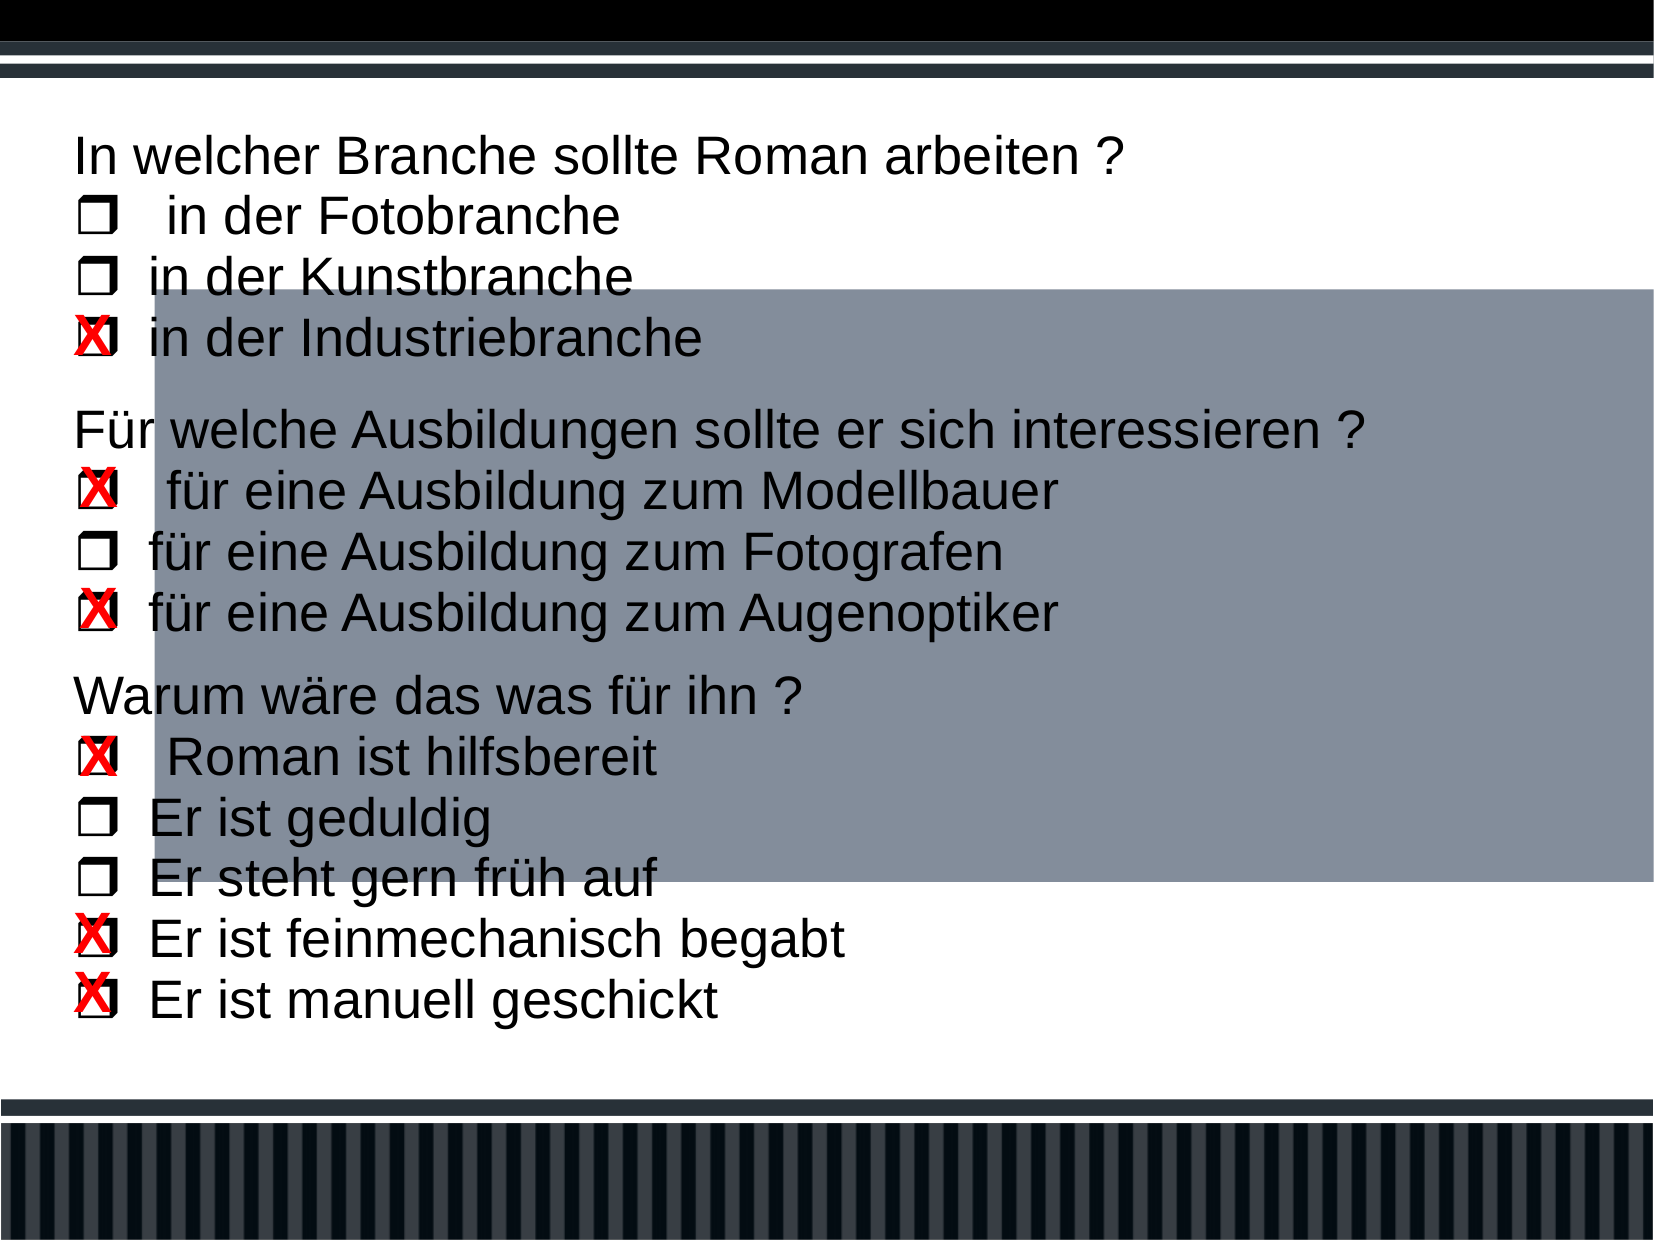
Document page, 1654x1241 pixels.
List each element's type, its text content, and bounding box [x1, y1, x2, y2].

text_box X [64, 447, 154, 530]
text_box X [59, 295, 148, 377]
text_box Warum wäre das was für ihn ?  Roman ist hilfsbereit  Er ist geduldig  Er steht gern früh auf  Er ist feinmechanisch begabt  Er ist manuell geschickt [59, 658, 1565, 1158]
text_box X [64, 568, 154, 650]
text_box In welcher Branche sollte Roman arbeiten ?  in der Fotobranche  in der Kunstbranche  in der Industriebranche [59, 118, 1565, 376]
text_box X [59, 893, 148, 975]
text_box X [59, 975, 148, 1034]
picture [0, 1122, 1654, 1241]
text_box Für welche Ausbildungen sollte er sich interessieren ?  für eine Ausbildung zum Modellbauer  für eine Ausbildung zum Fotografen  für eine Ausbildung zum Augenoptiker [59, 392, 1565, 650]
text_box X [64, 715, 154, 798]
